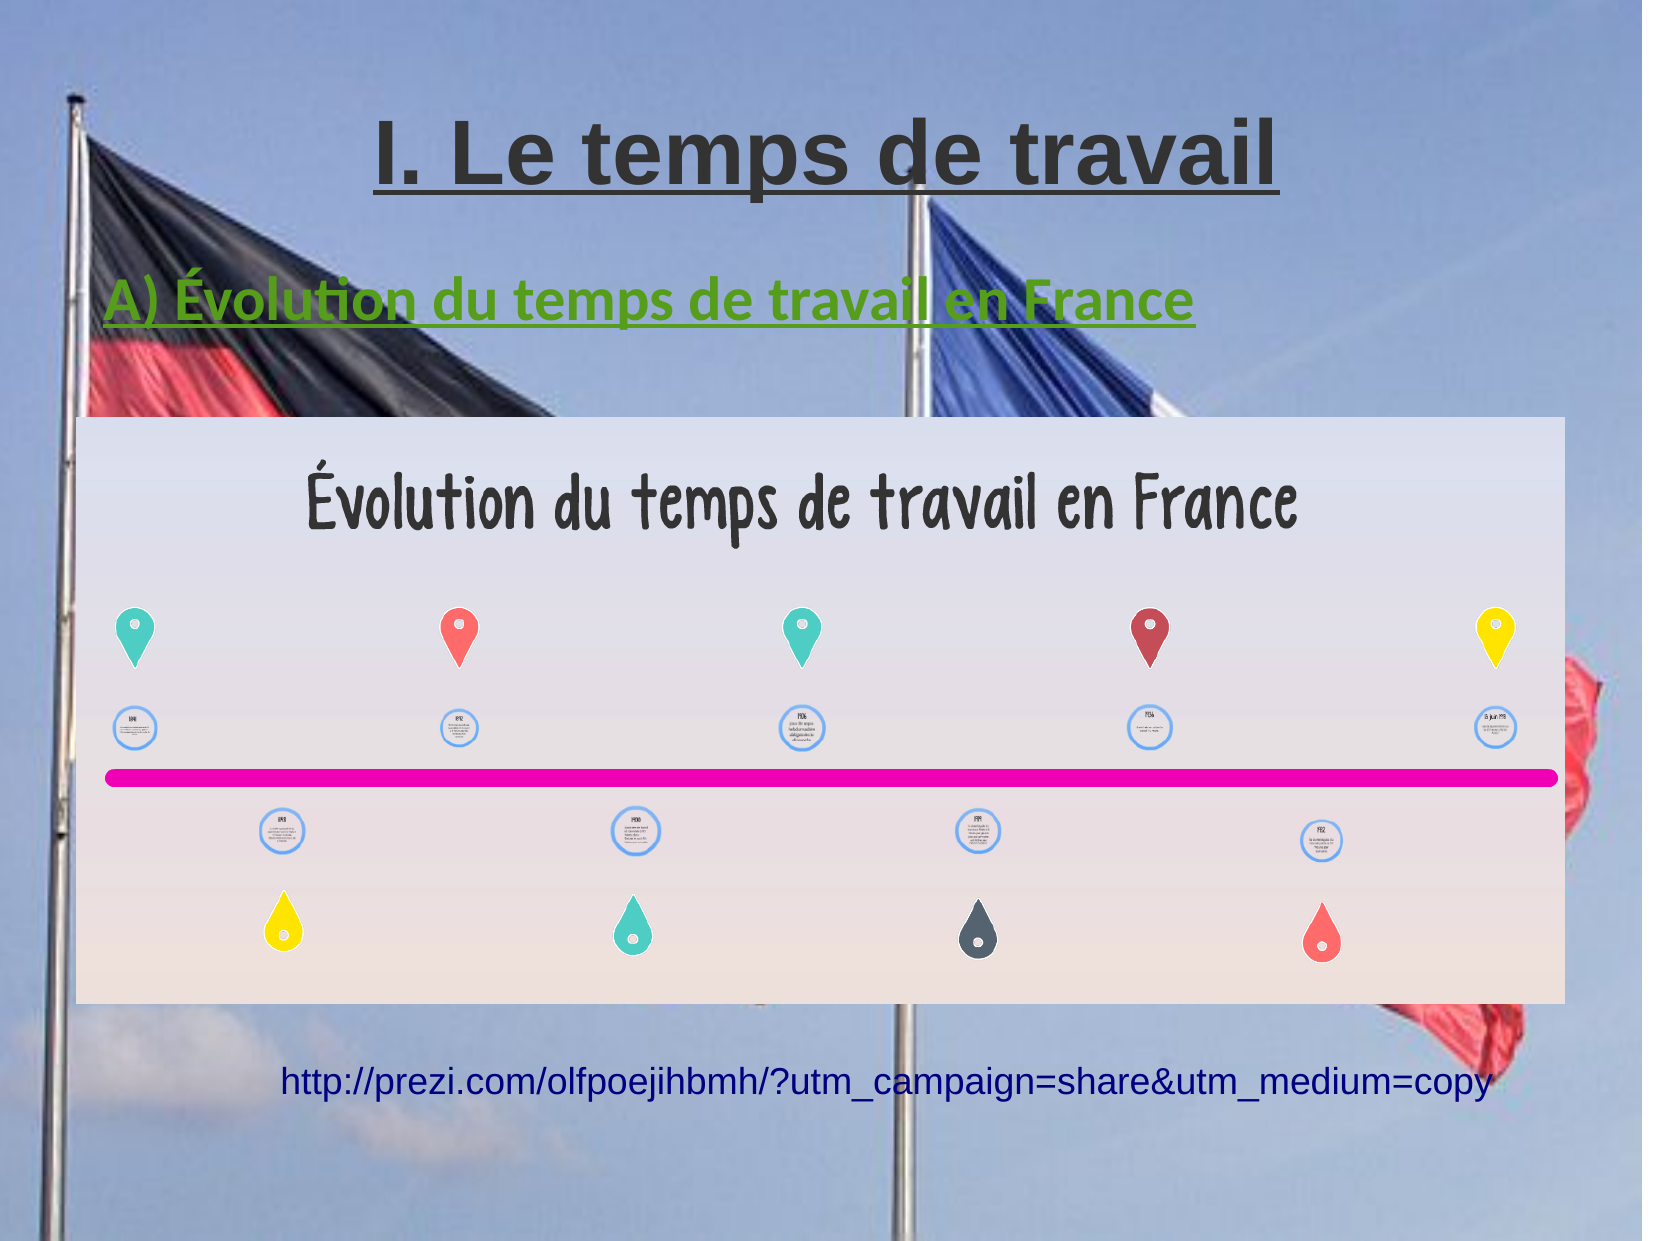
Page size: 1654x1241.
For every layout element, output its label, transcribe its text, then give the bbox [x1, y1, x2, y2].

text_box http://prezi.com/olfpoejihbmh/?utm_campaign=share&utm_medium=copy [265, 1052, 1654, 1152]
picture [0, 0, 1642, 1241]
title I. Le temps de travail [82, 49, 1571, 257]
text_box A) Évolution du temps de travail en France [88, 265, 1477, 443]
